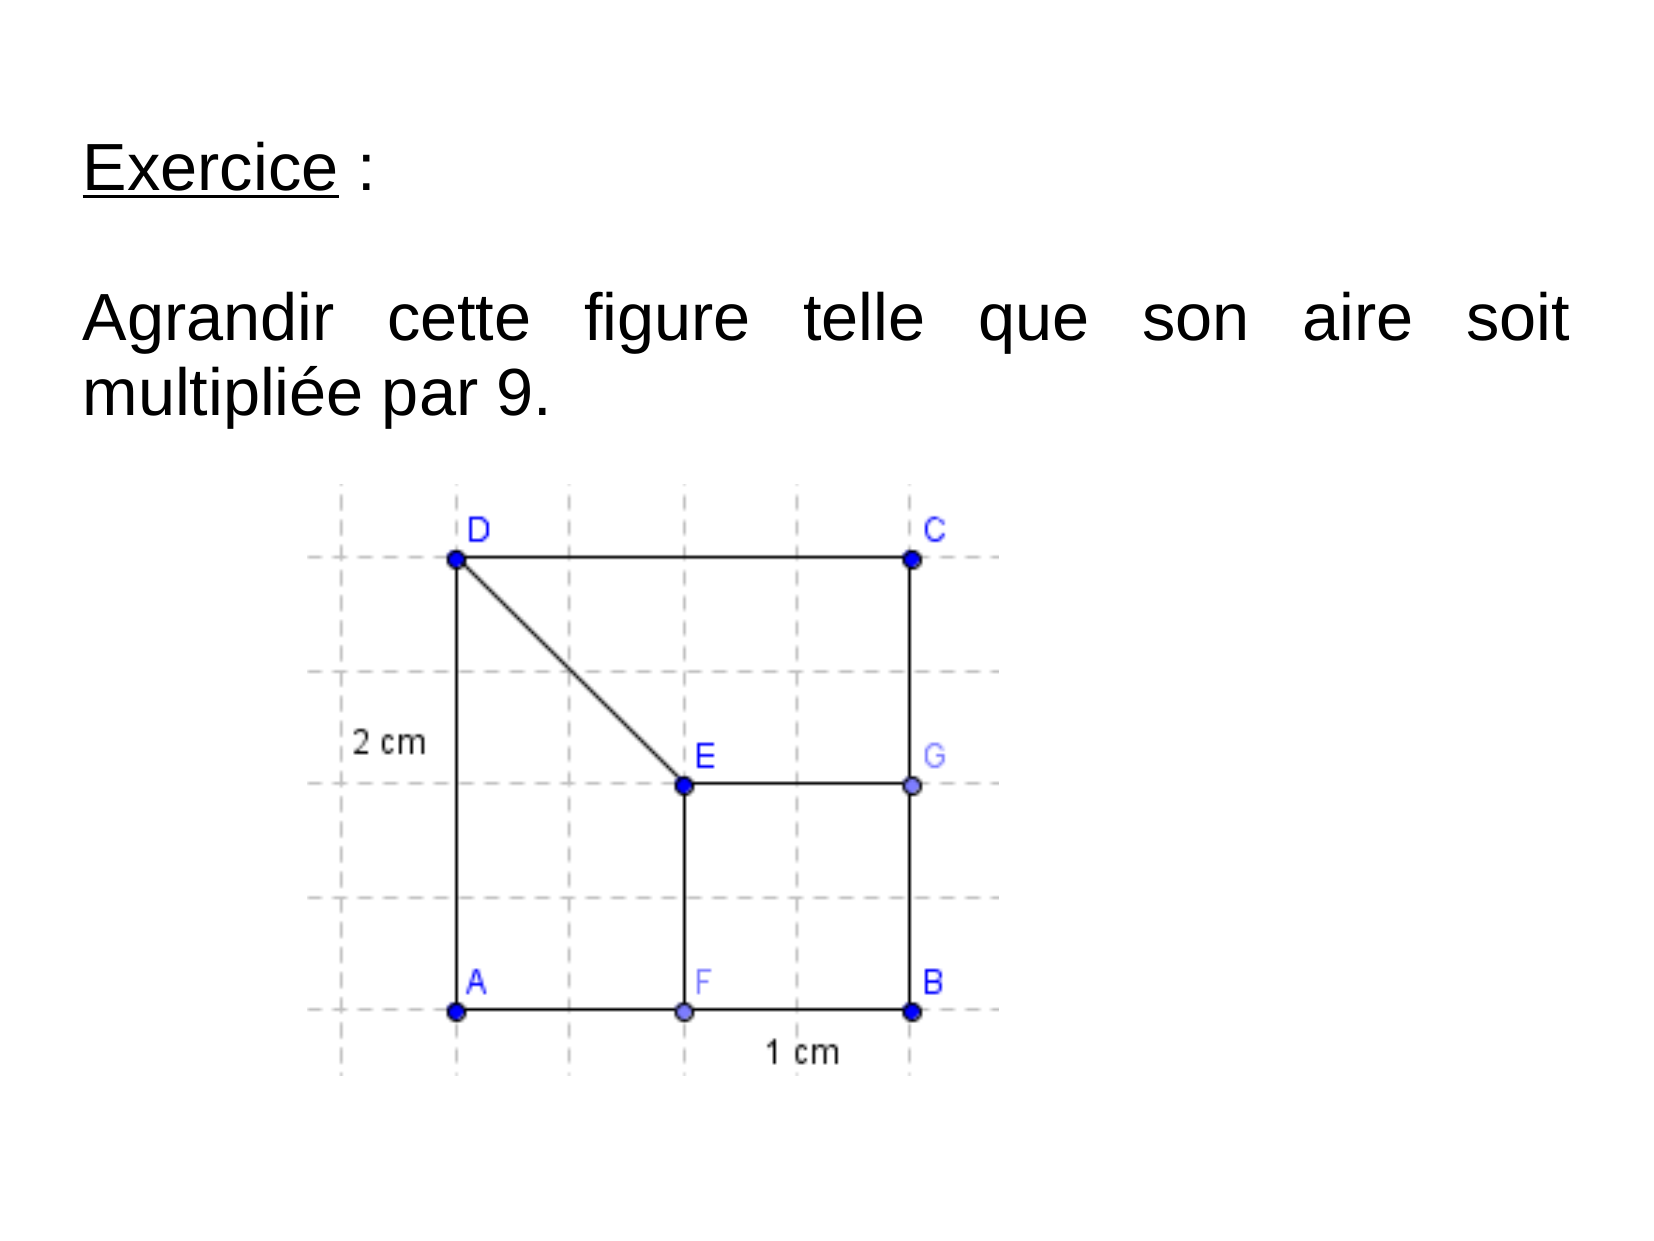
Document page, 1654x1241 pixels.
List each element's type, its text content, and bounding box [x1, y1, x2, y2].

subtitle Exercice : Agrandir cette figure telle que son aire soit multipliée par 9. [82, 49, 1571, 1109]
picture [307, 484, 999, 1076]
